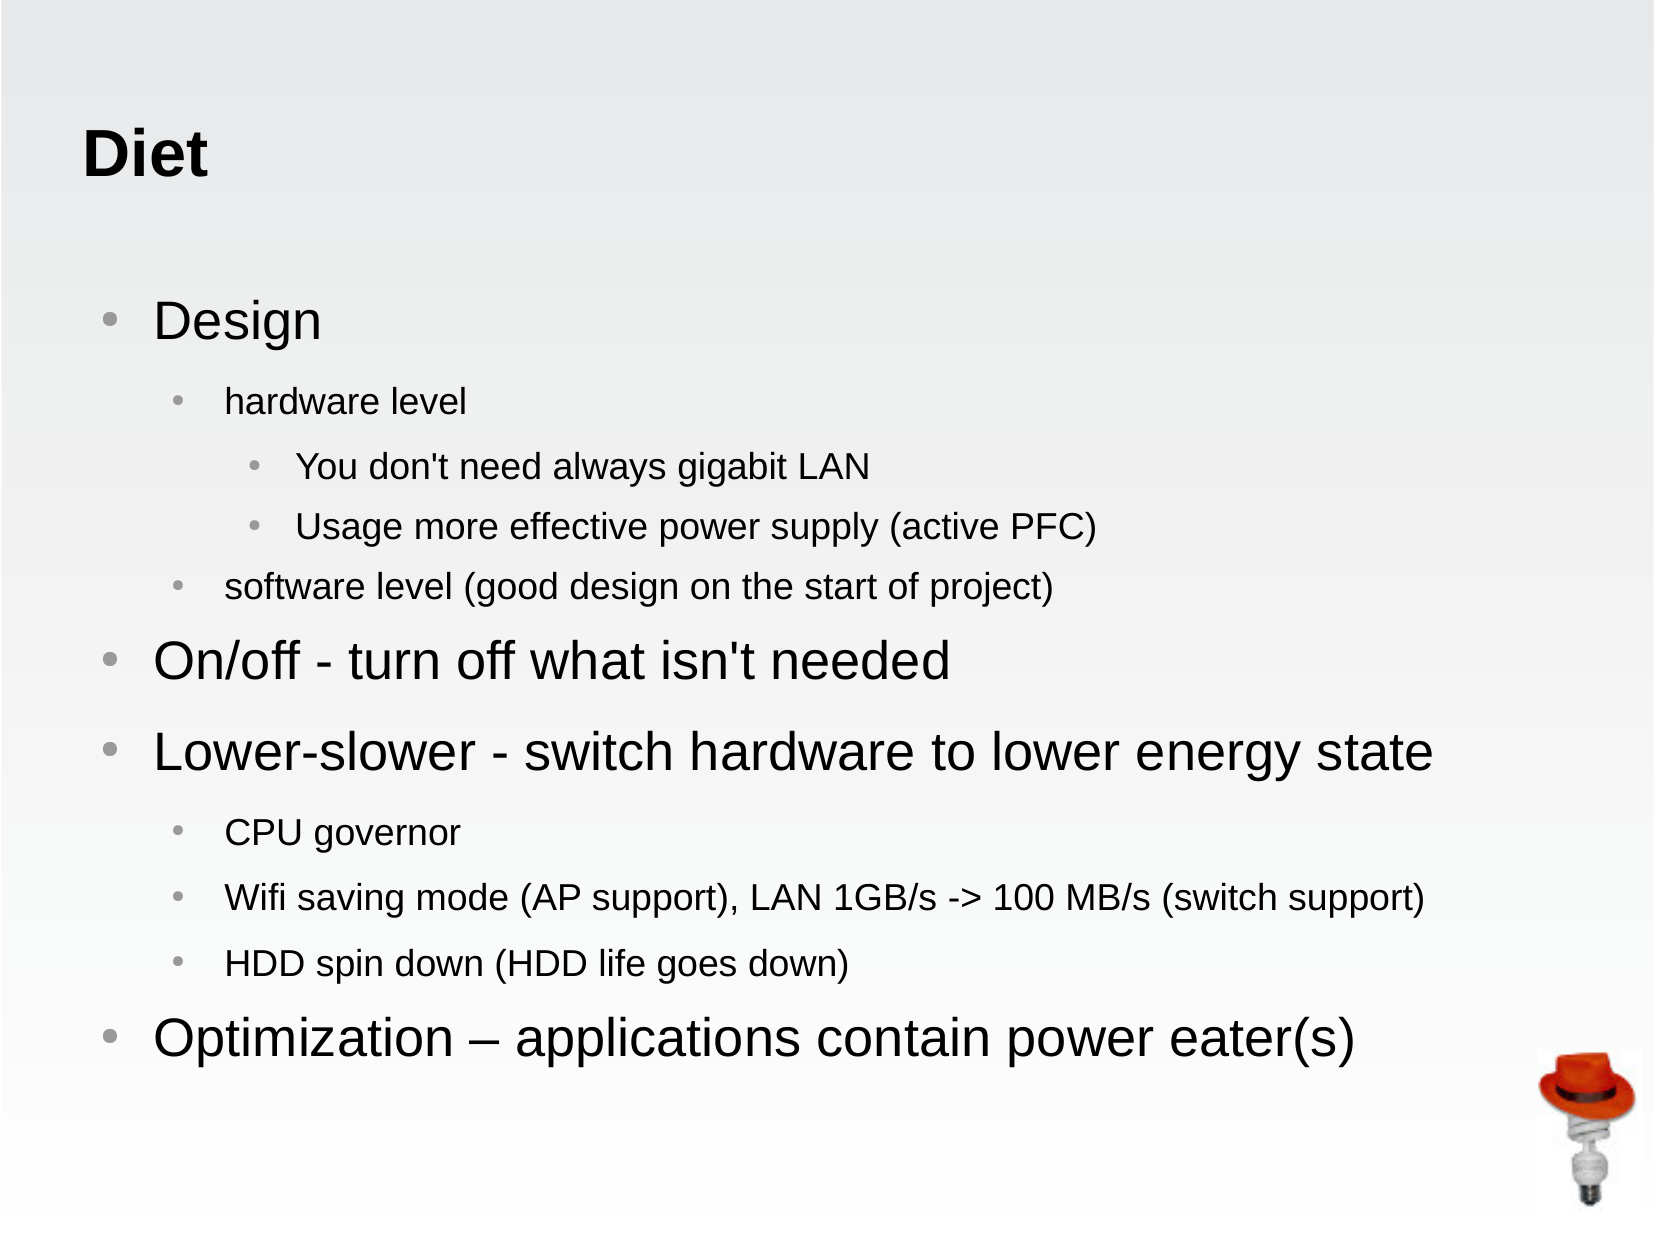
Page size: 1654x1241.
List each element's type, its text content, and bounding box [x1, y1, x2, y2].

title Diet [82, 56, 1571, 250]
picture [1, 0, 1654, 1241]
list Design hardware level You don't need always gigabit LAN Usage more effective power supply (active PFC) software level (good design on the start of project) On/off - turn off what isn't needed Lower-slower - switch hardware to lower energy state CPU governor Wifi saving mode (AP support), LAN 1GB/s -> 100 MB/s (switch support) HDD spin down (HDD life goes down) Optimization – applications contain power eater(s) [82, 290, 1571, 1094]
